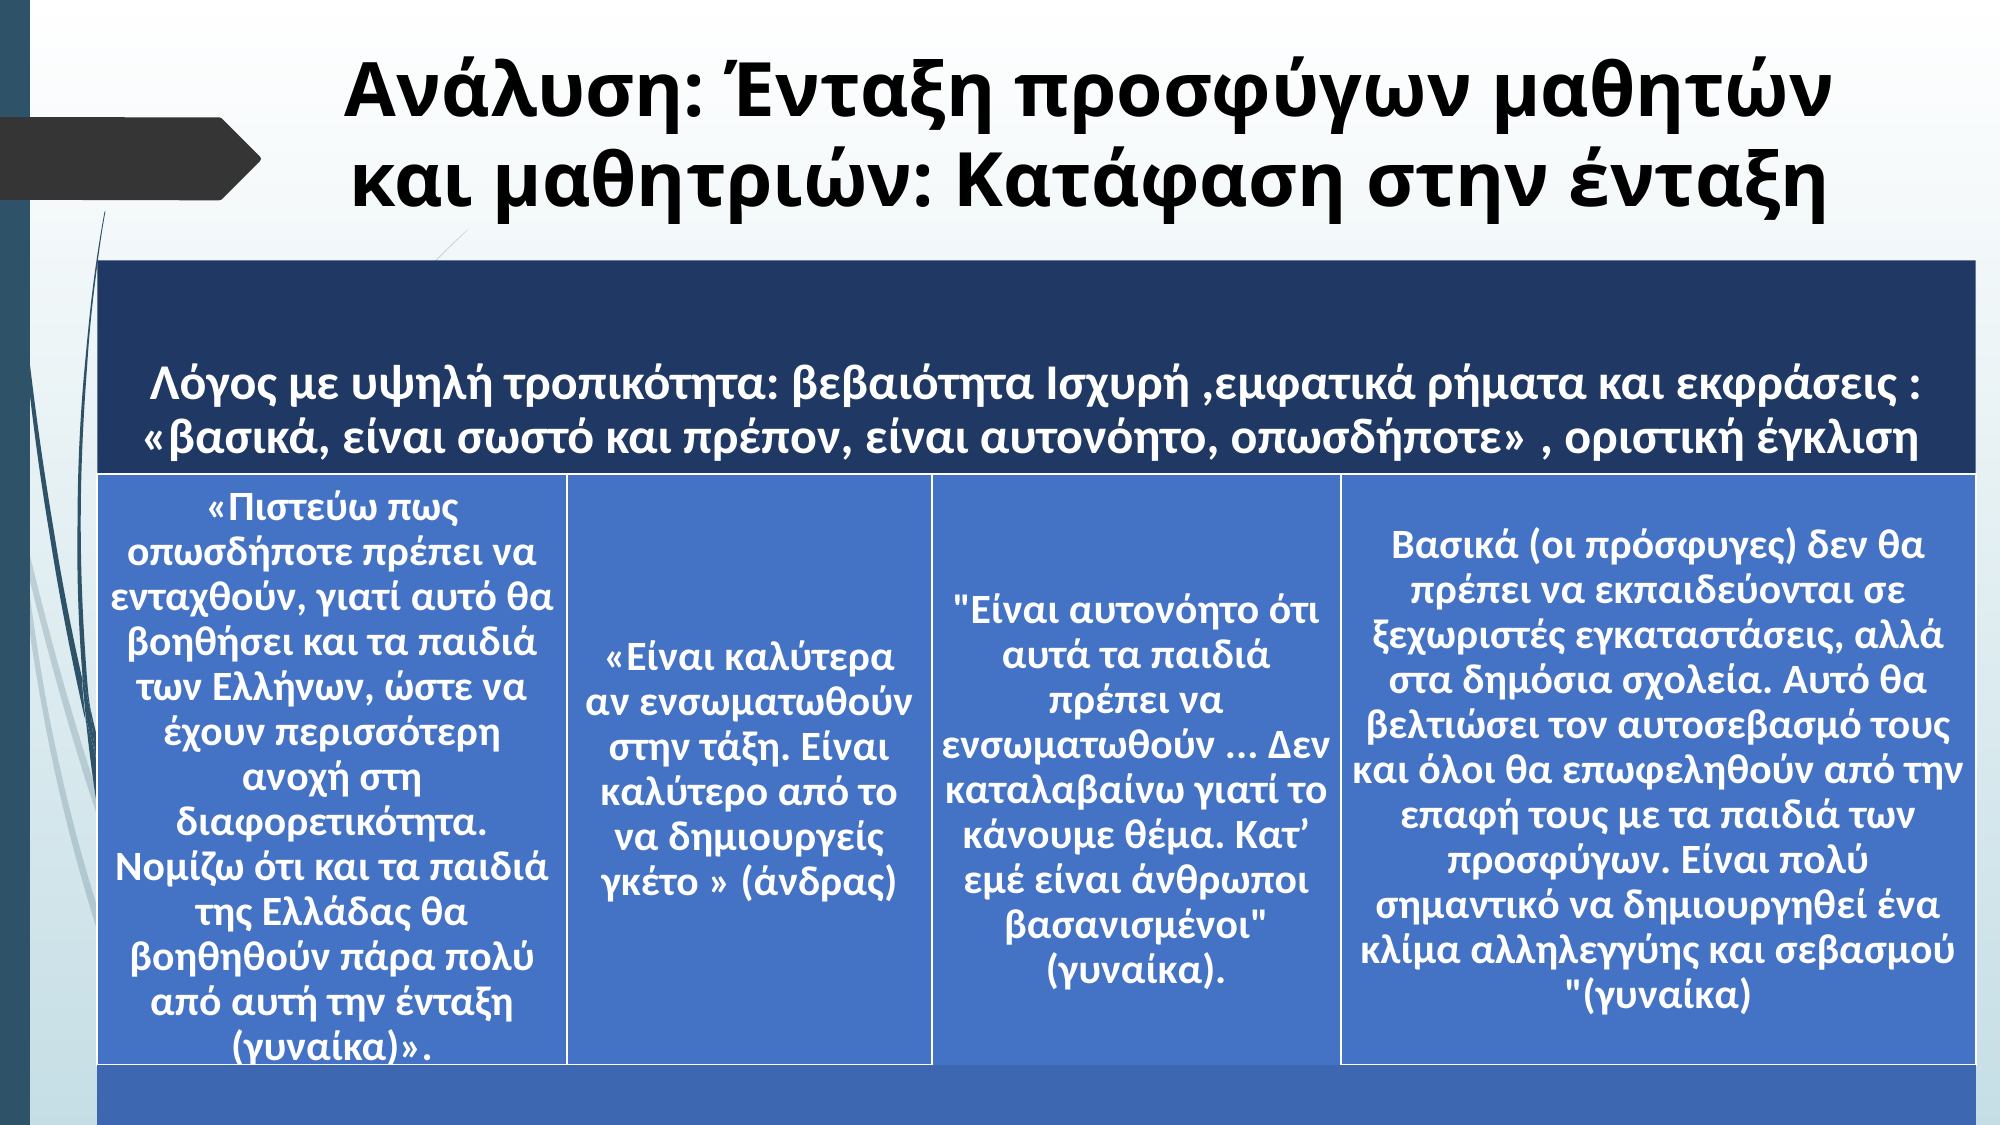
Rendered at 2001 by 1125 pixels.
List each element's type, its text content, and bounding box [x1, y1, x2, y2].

text_box Βασικά (οι πρόσφυγες) δεν θα πρέπει να εκπαιδεύονται σε ξεχωριστές εγκαταστάσεις, αλλά στα δημόσια σχολεία. Αυτό θα βελτιώσει τον αυτοσεβασμό τους και όλοι θα επωφεληθούν από την επαφή τους με τα παιδιά των προσφύγων. Είναι πολύ σημαντικό να δημιουργηθεί ένα κλίμα αλληλεγγύης και σεβασμού "(γυναίκα) [1341, 474, 1976, 1065]
text_box Λόγος με υψηλή τροπικότητα: βεβαιότητα Ισχυρή ,εμφατικά ρήματα και εκφράσεις : «βασικά, είναι σωστό και πρέπον, είναι αυτονόητο, οπωσδήποτε» , οριστική έγκλιση [97, 260, 1976, 474]
text_box "Είναι αυτονόητο ότι αυτά τα παιδιά πρέπει να ενσωματωθούν ... Δεν καταλαβαίνω γιατί το κάνουμε θέμα. Κατ’ εμέ είναι άνθρωποι βασανισμένοι" (γυναίκα). [931, 474, 1341, 1065]
text_box «Είναι καλύτερα αν ενσωματωθούν στην τάξη. Είναι καλύτερο από το να δημιουργείς γκέτο » (άνδρας) [566, 474, 931, 1065]
text_box «Πιστεύω πως οπωσδήποτε πρέπει να ενταχθούν, γιατί αυτό θα βοηθήσει και τα παιδιά των Ελλήνων, ώστε να έχουν περισσότερη ανοχή στη διαφορετικότητα. Νομίζω ότι και τα παιδιά της Ελλάδας θα βοηθηθούν πάρα πολύ από αυτή την ένταξη (γυναίκα)». [97, 474, 566, 1065]
text_box [97, 1065, 1976, 1125]
title Ανάλυση: Ένταξη προσφύγων μαθητών και μαθητριών: Κατάφαση στην ένταξη [267, 34, 1913, 245]
